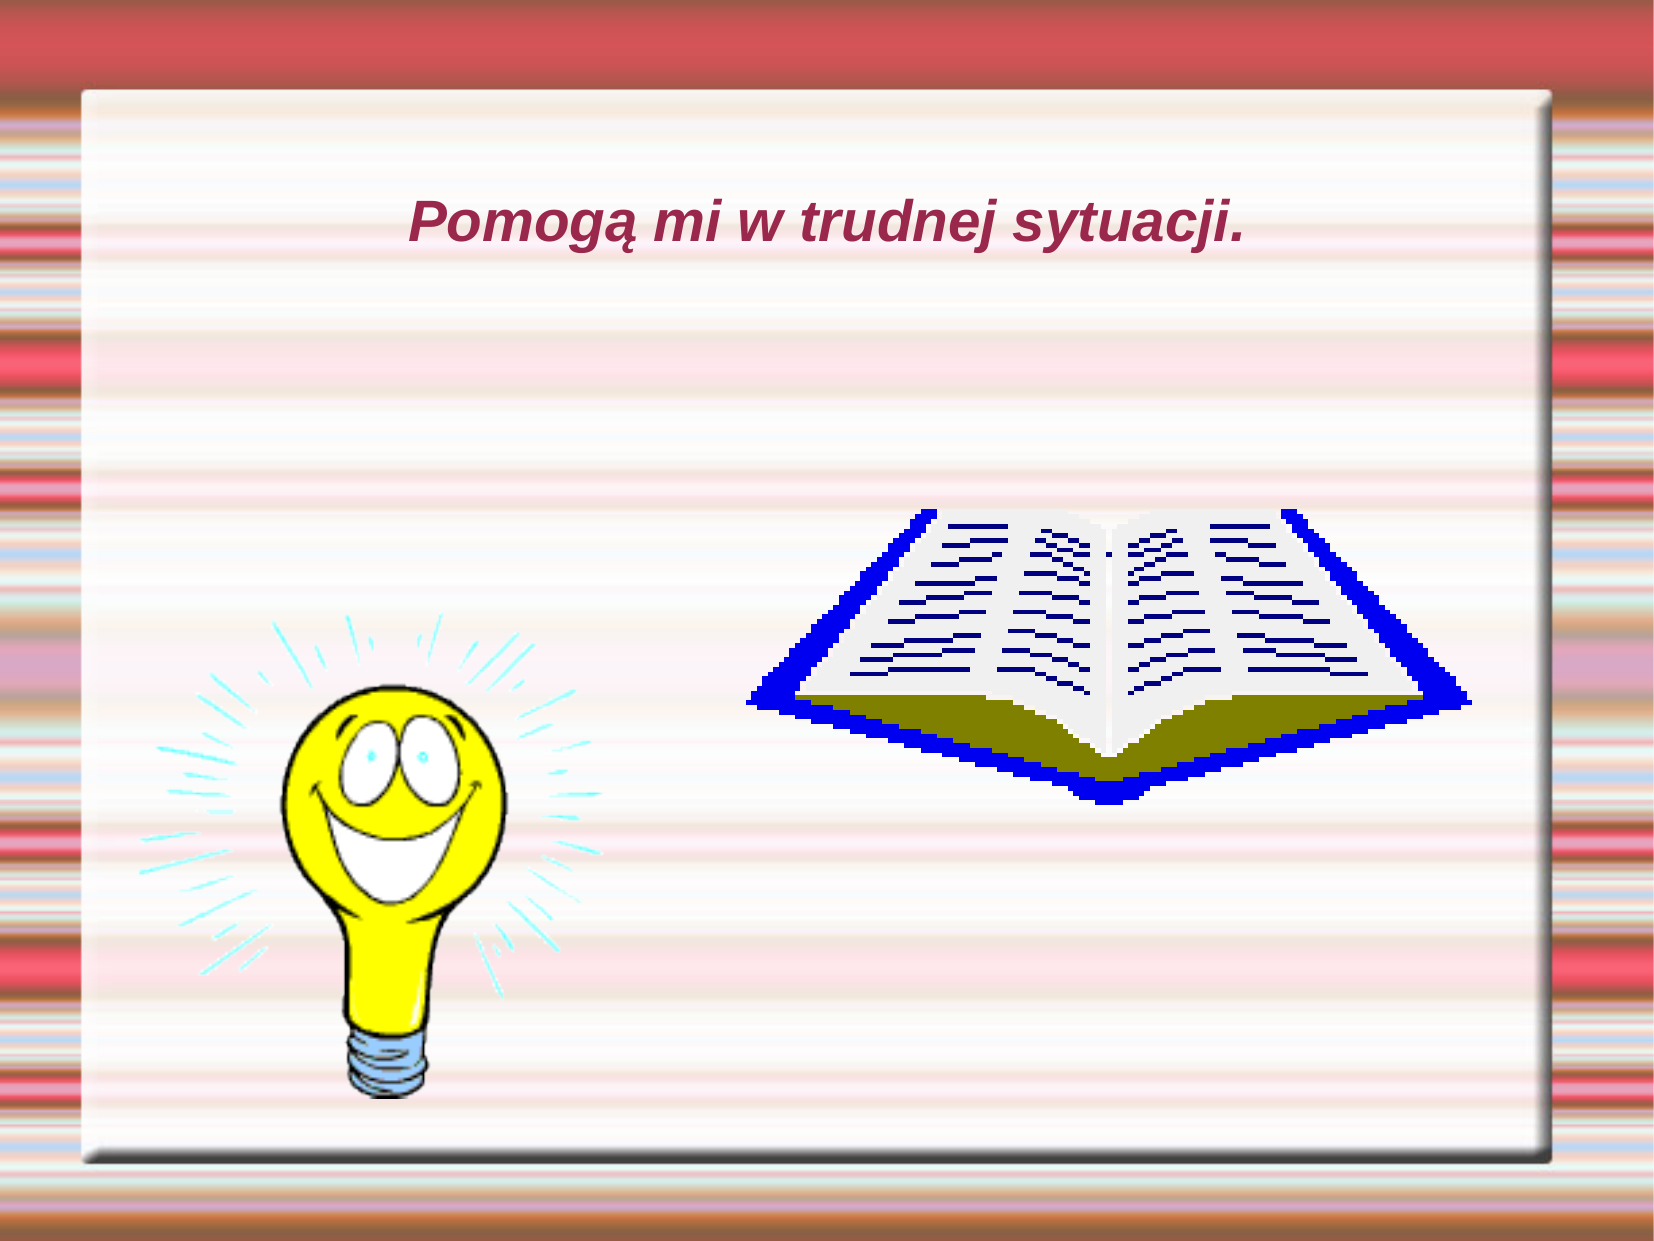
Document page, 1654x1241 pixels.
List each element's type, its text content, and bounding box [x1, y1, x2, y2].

picture [118, 590, 650, 1099]
title Pomogą mi w trudnej sytuacji. [121, 114, 1534, 322]
picture [719, 344, 1489, 839]
